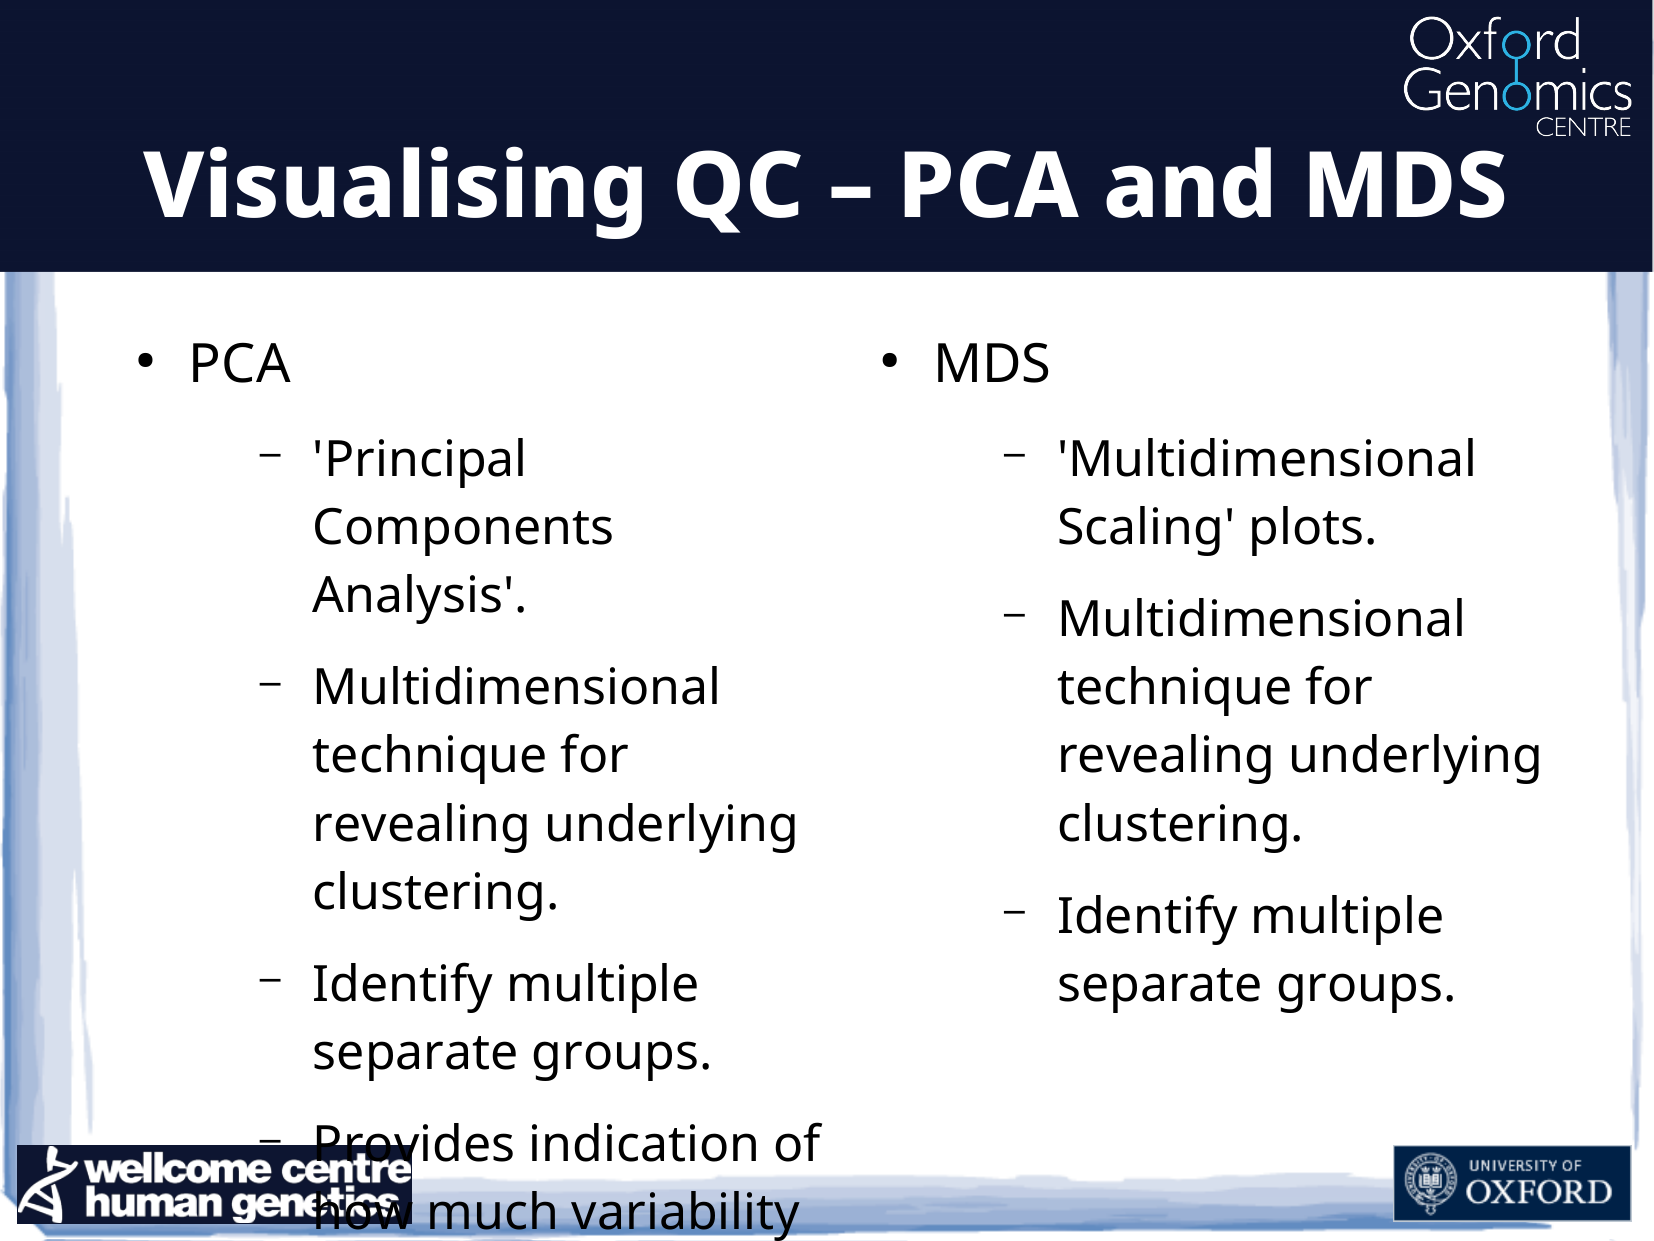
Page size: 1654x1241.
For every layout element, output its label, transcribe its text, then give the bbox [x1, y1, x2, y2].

title Visualising QC – PCA and MDS [82, 78, 1571, 287]
list PCA 'Principal Components Analysis'. Multidimensional technique for revealing underlying clustering. Identify multiple separate groups. Provides indication of how much variability lies in each dimension. [118, 324, 827, 1184]
list MDS 'Multidimensional Scaling' plots. Multidimensional technique for revealing underlying clustering. Identify multiple separate groups. [862, 324, 1572, 1045]
picture [0, 0, 1654, 1241]
